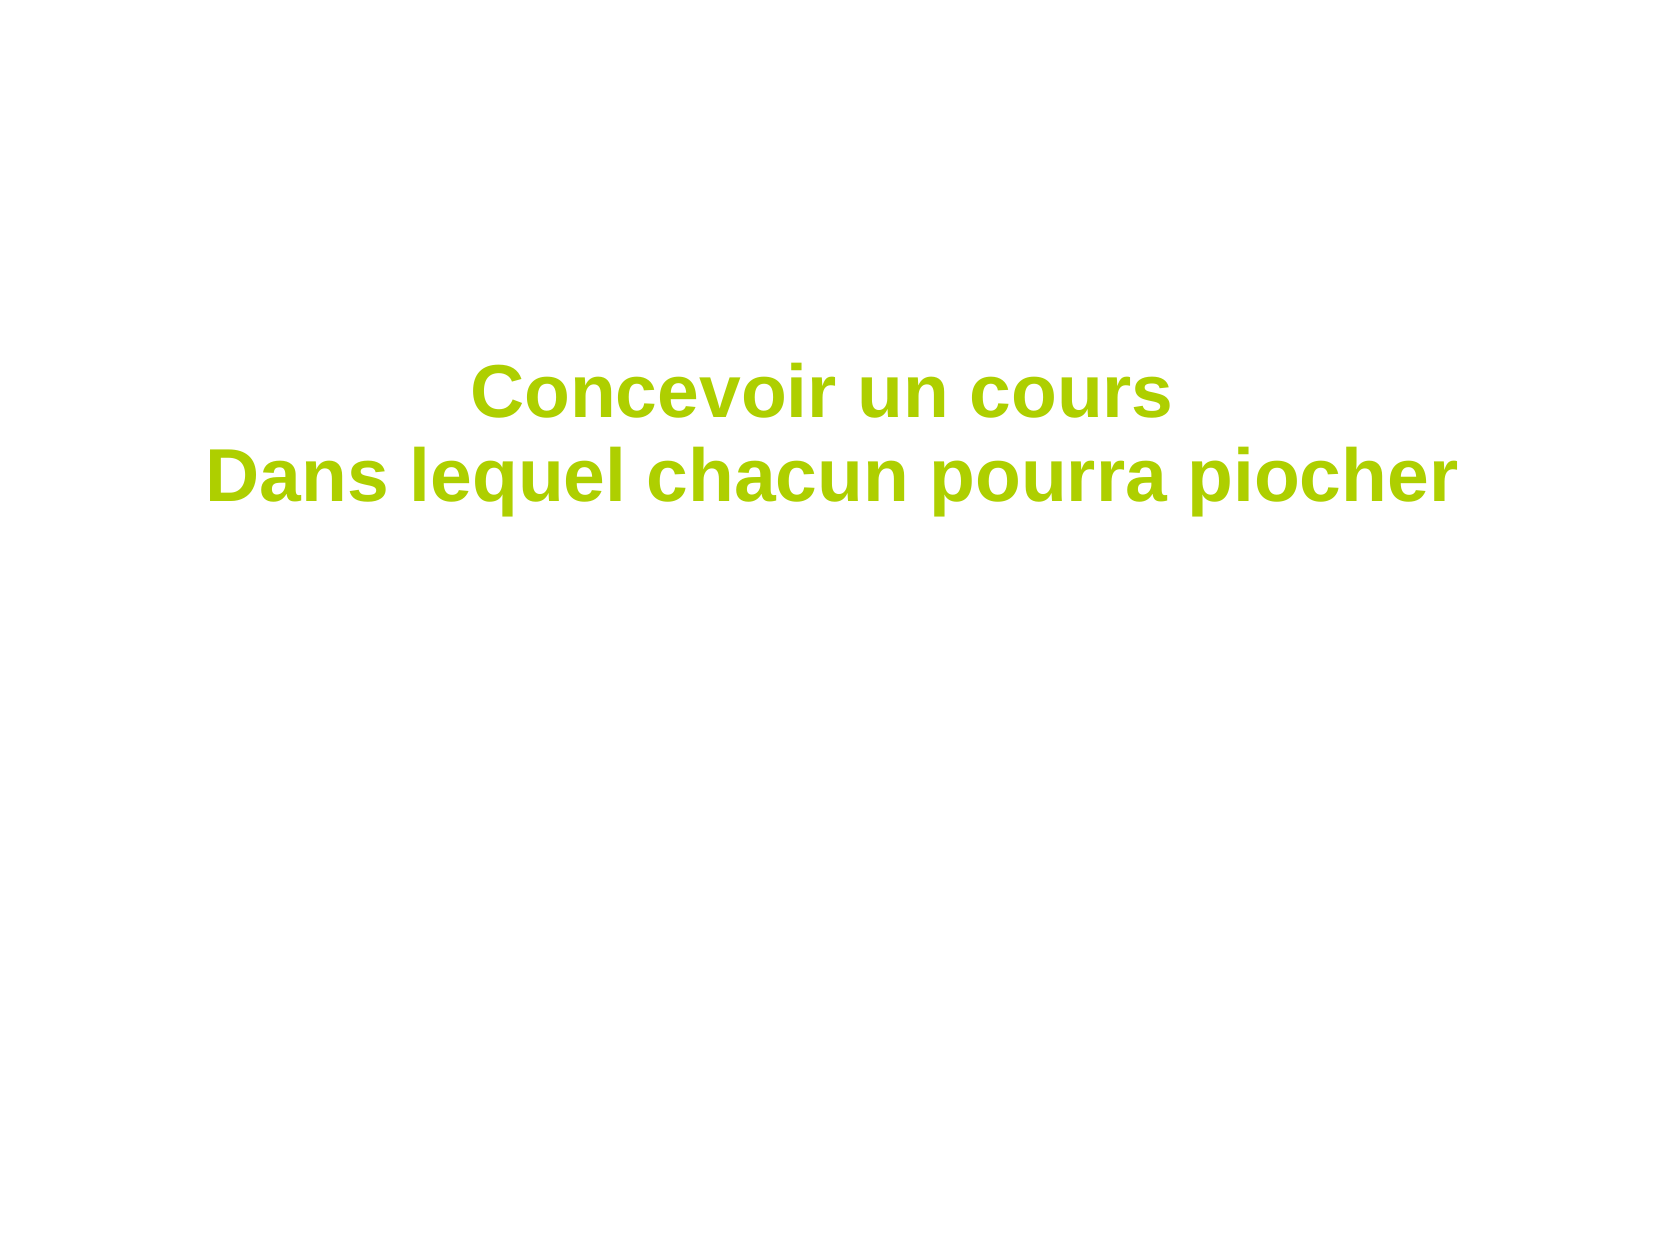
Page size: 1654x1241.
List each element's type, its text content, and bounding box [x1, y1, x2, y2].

text_box Concevoir un cours Dans lequel chacun pourra piocher [106, 342, 1560, 568]
